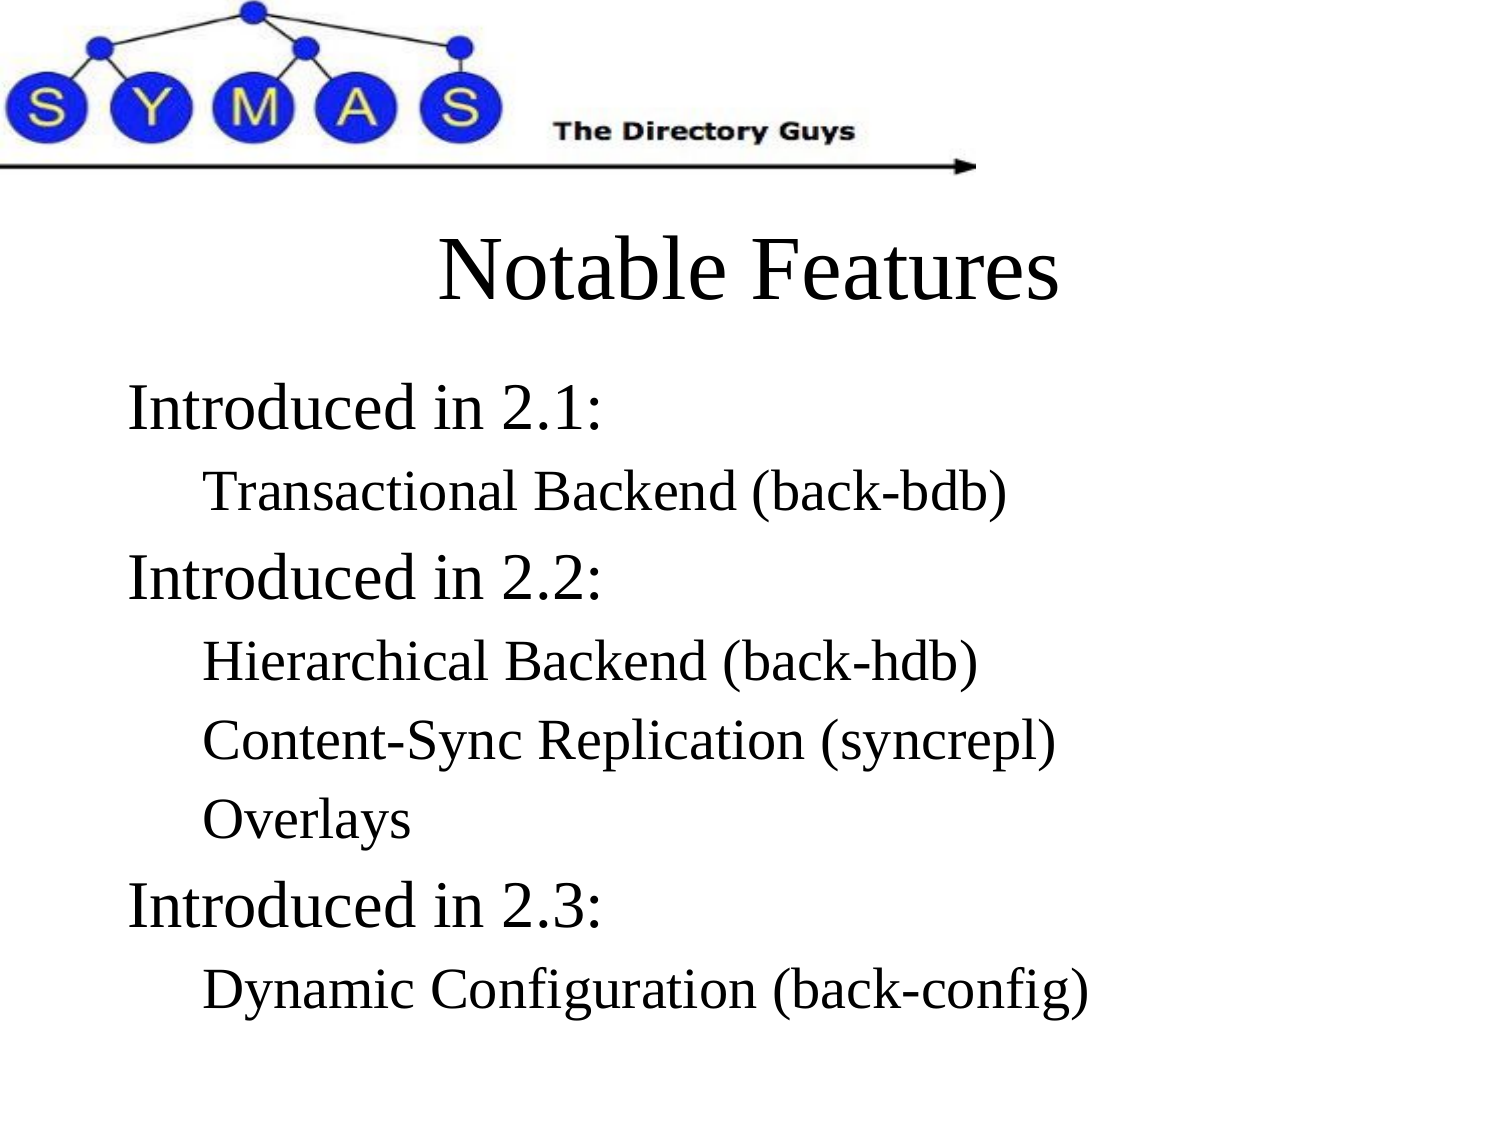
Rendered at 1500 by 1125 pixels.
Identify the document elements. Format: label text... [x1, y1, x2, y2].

list Introduced in 2.1: Transactional Backend (back-bdb) Introduced in 2.2: Hierarchical Backend (back-hdb) Content-Sync Replication (syncrepl) Overlays Introduced in 2.3: Dynamic Configuration (back-config) [112, 362, 1388, 1038]
picture [0, 0, 976, 188]
title Notable Features [112, 187, 1388, 351]
